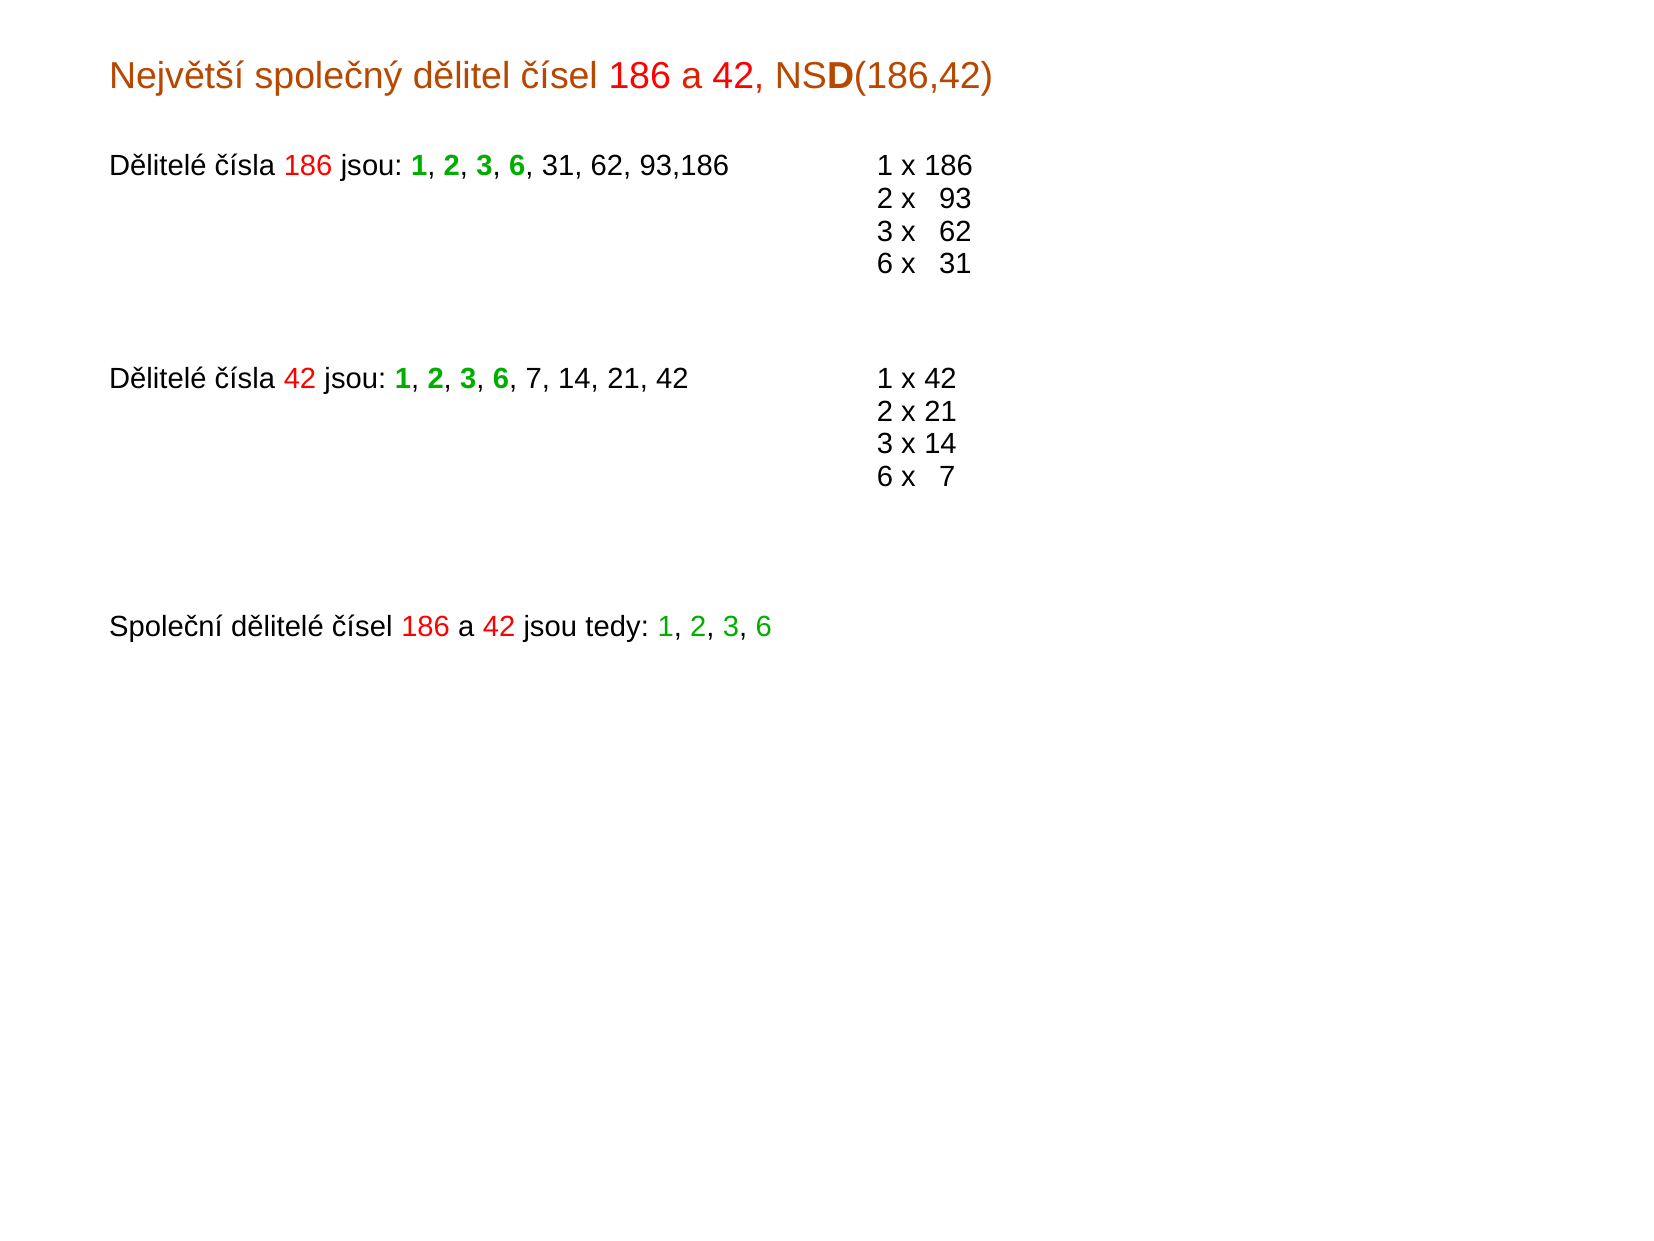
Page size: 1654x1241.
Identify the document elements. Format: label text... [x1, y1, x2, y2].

text_box Dělitelé čísla 42 jsou: 1, 2, 3, 6, 7, 14, 21, 42 [94, 354, 756, 403]
text_box Největší společný dělitel čísel 186 a 42, NSD(186,42) [94, 47, 1607, 142]
text_box Dělitelé čísla 186 jsou: 1, 2, 3, 6, 31, 62, 93,186 [94, 141, 756, 191]
text_box 1 x 42 2 x 21 3 x 14 6 x x7 [862, 354, 1004, 556]
text_box 1 x 186 2 x x93 3 x x62 6 x x31 [862, 141, 1004, 343]
text_box Společní dělitelé čísel 186 a 42 jsou tedy: 1, 2, 3, 6 [94, 602, 1252, 650]
